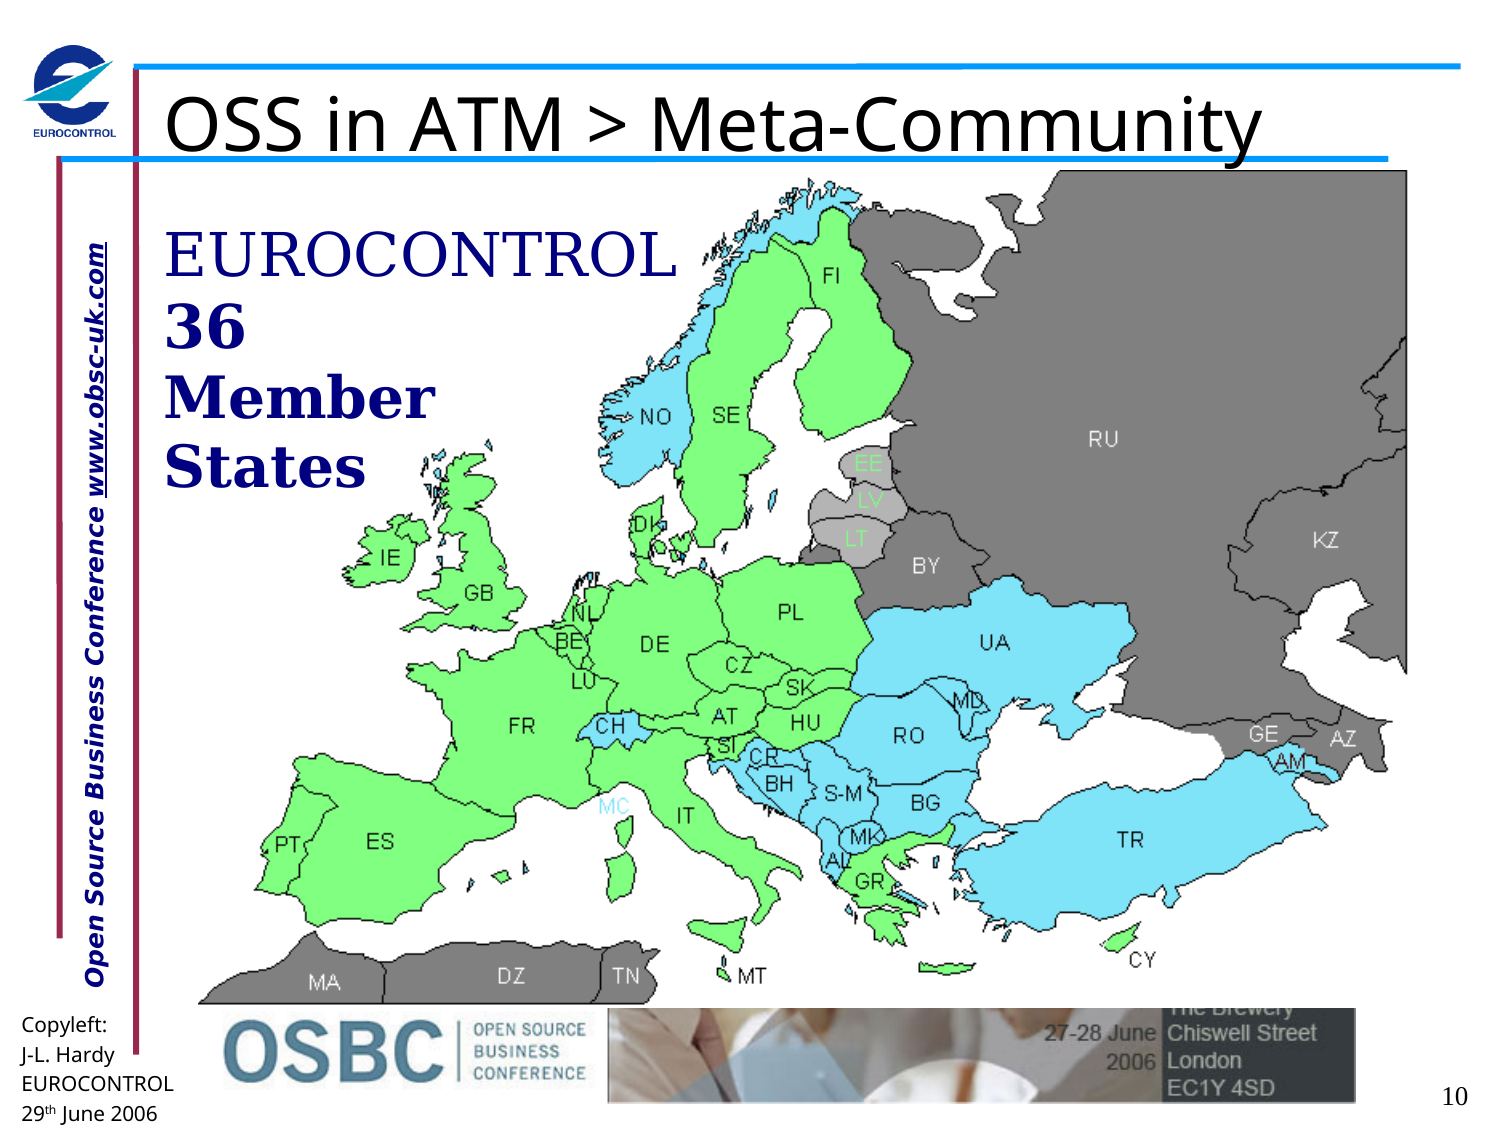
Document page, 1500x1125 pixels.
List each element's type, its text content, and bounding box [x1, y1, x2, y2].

list EUROCONTROL 36 Member States [147, 220, 1391, 1022]
picture [198, 170, 1409, 1008]
picture [22, 45, 116, 137]
picture [201, 1022, 1356, 1104]
